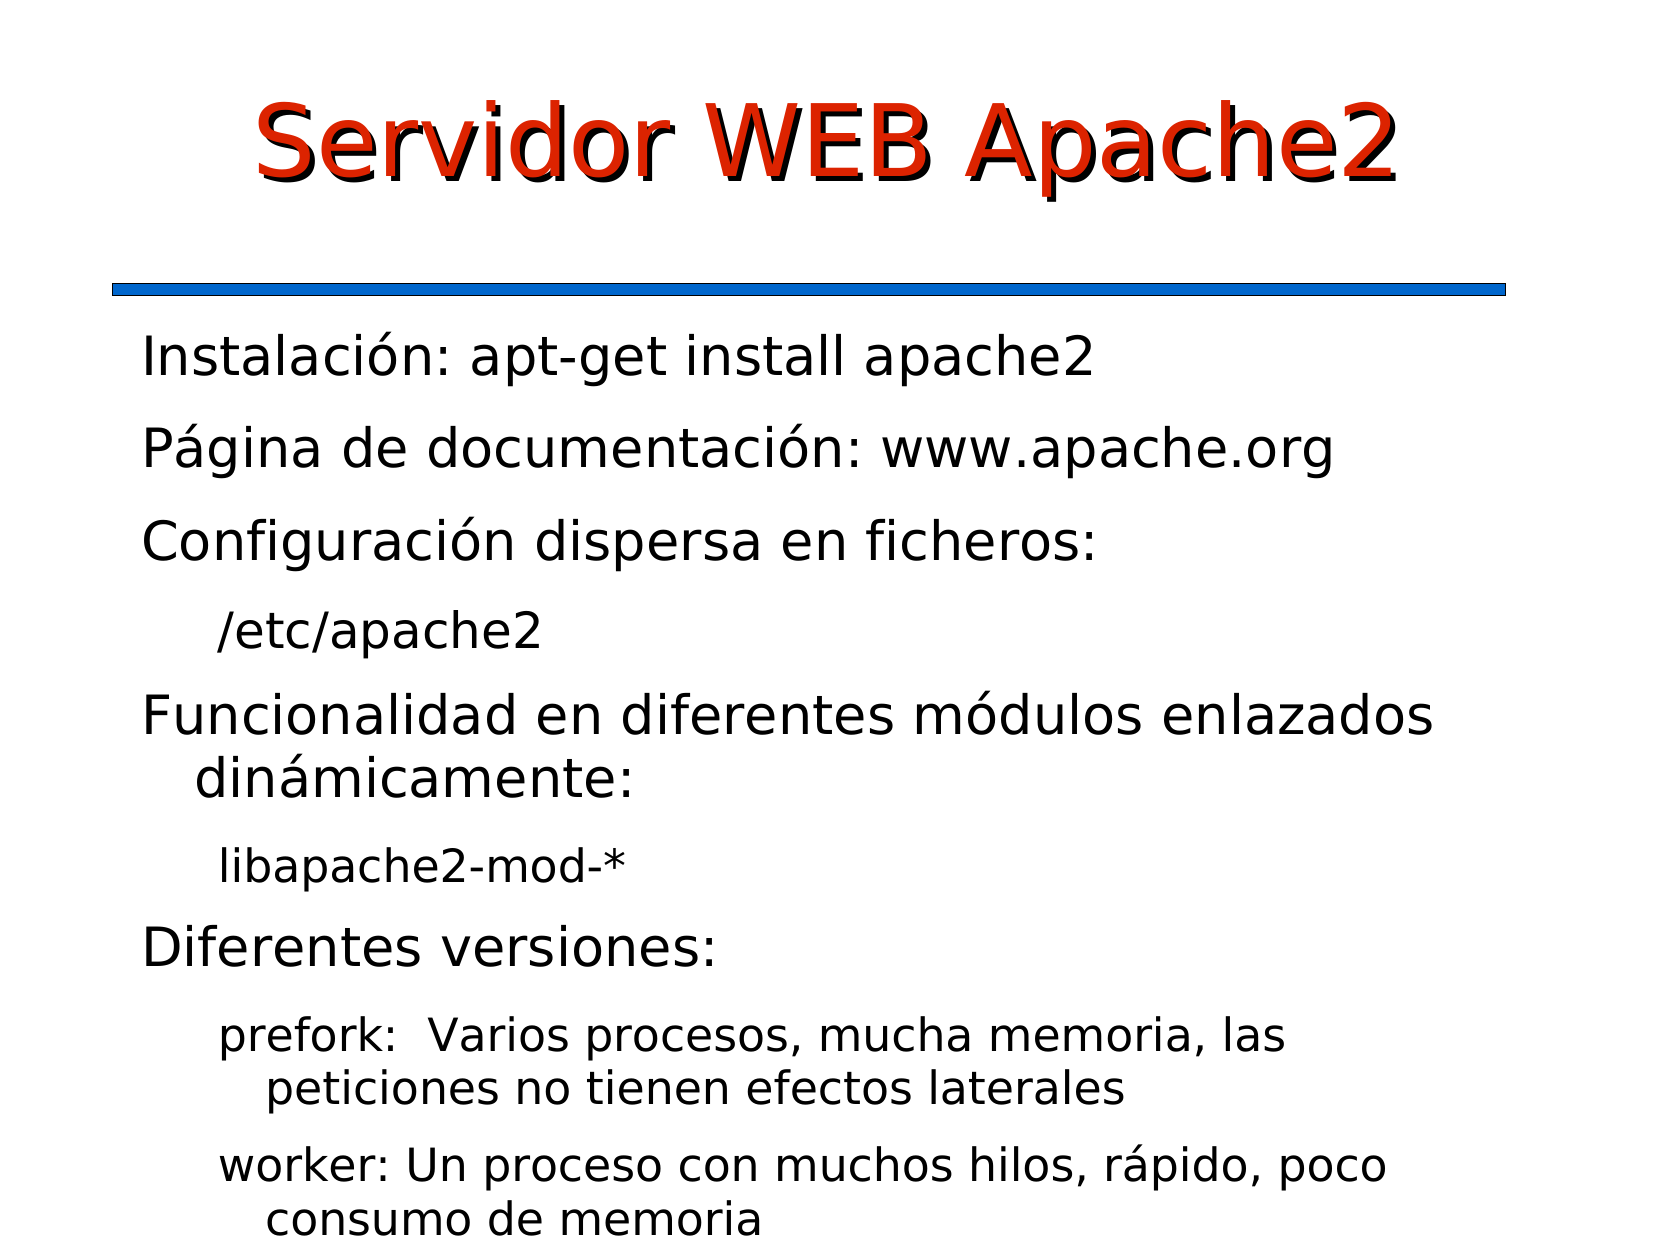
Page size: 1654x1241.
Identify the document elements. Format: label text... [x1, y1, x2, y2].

title Servidor WEB Apache2 [121, 37, 1534, 246]
list Instalación: apt-get install apache2 Página de documentación: www.apache.org Configuración dispersa en ficheros: /etc/apache2 Funcionalidad en diferentes módulos enlazados dinámicamente: libapache2-mod-* Diferentes versiones: prefork: Varios procesos, mucha memoria, las peticiones no tienen efectos laterales worker: Un proceso con muchos hilos, rápido, poco consumo de memoria [123, 324, 1536, 1241]
